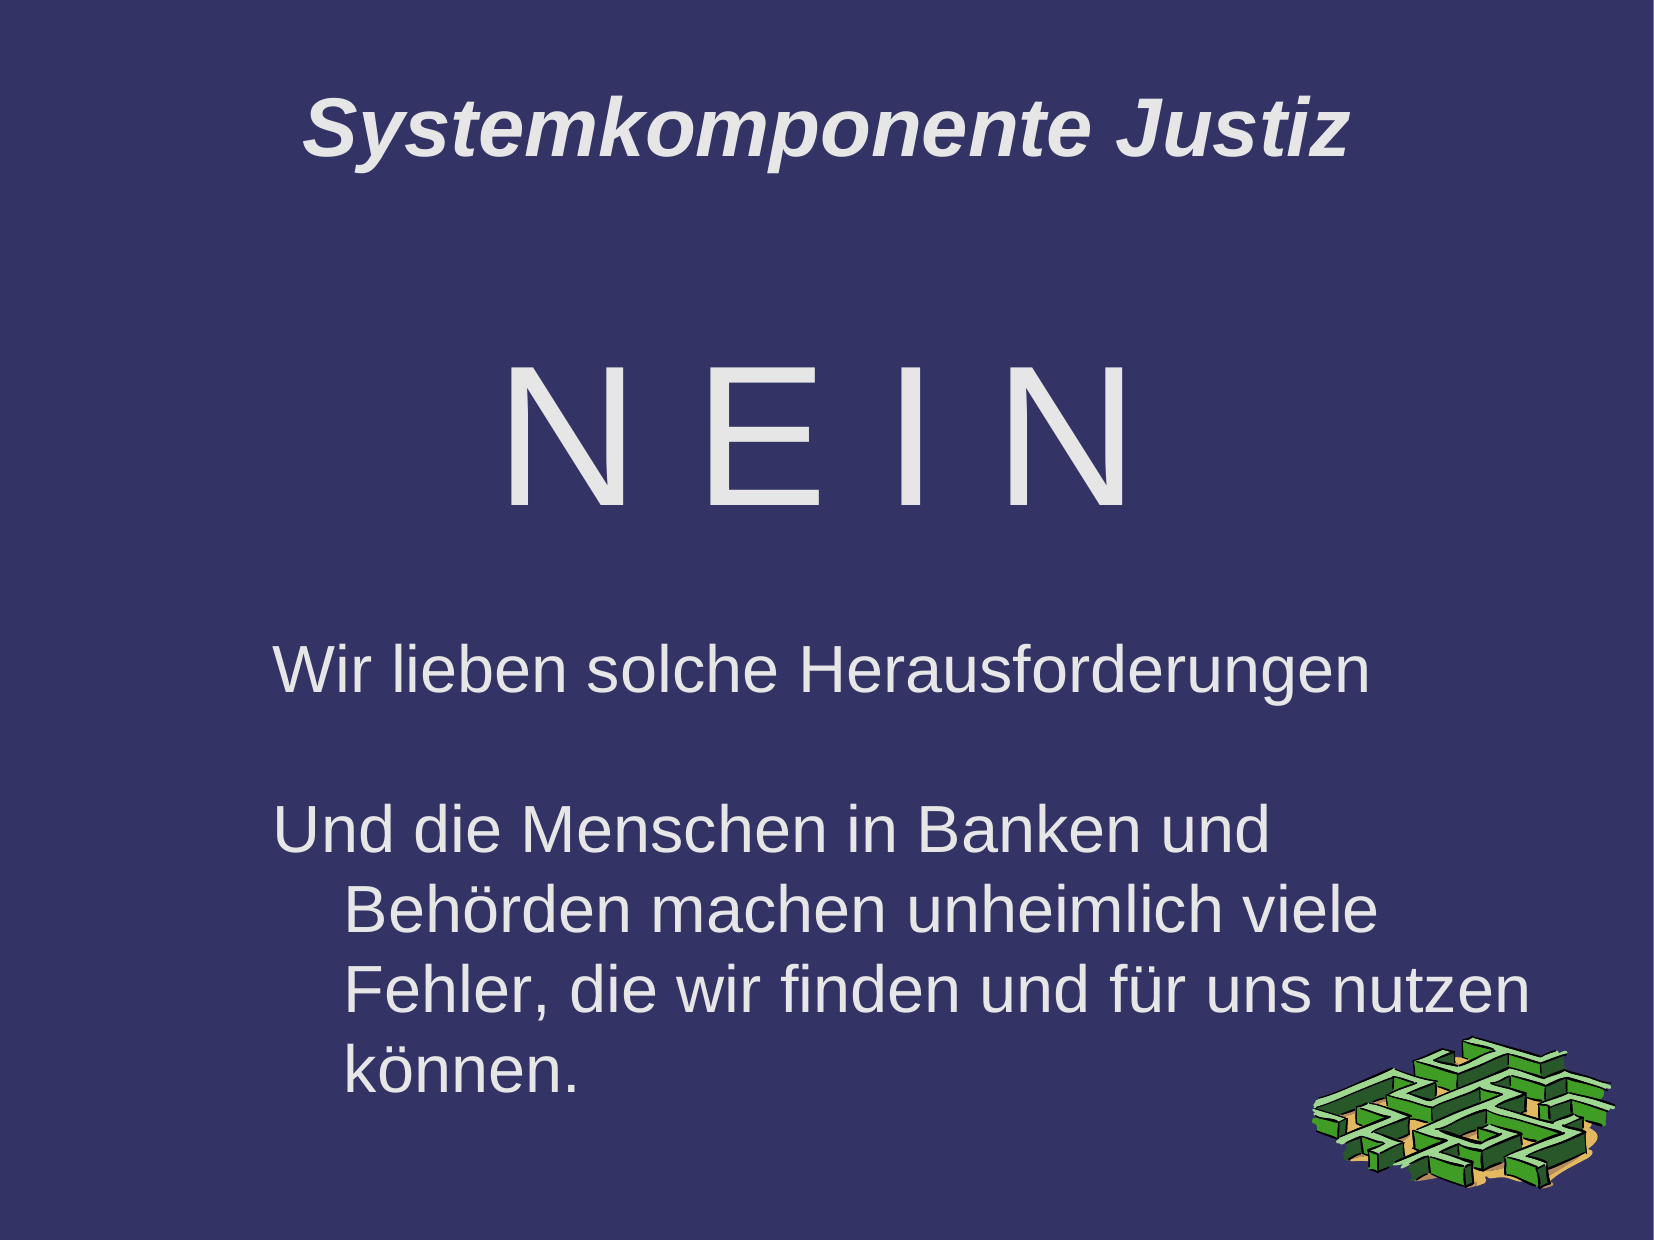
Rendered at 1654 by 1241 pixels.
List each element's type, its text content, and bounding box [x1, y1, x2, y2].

list N E I N Wir lieben solche Herausforderungen Und die Menschen in Banken und Behörden machen unheimlich viele Fehler, die wir finden und für uns nutzen können. [178, 305, 1570, 1088]
title Systemkomponente Justiz [121, 19, 1534, 227]
